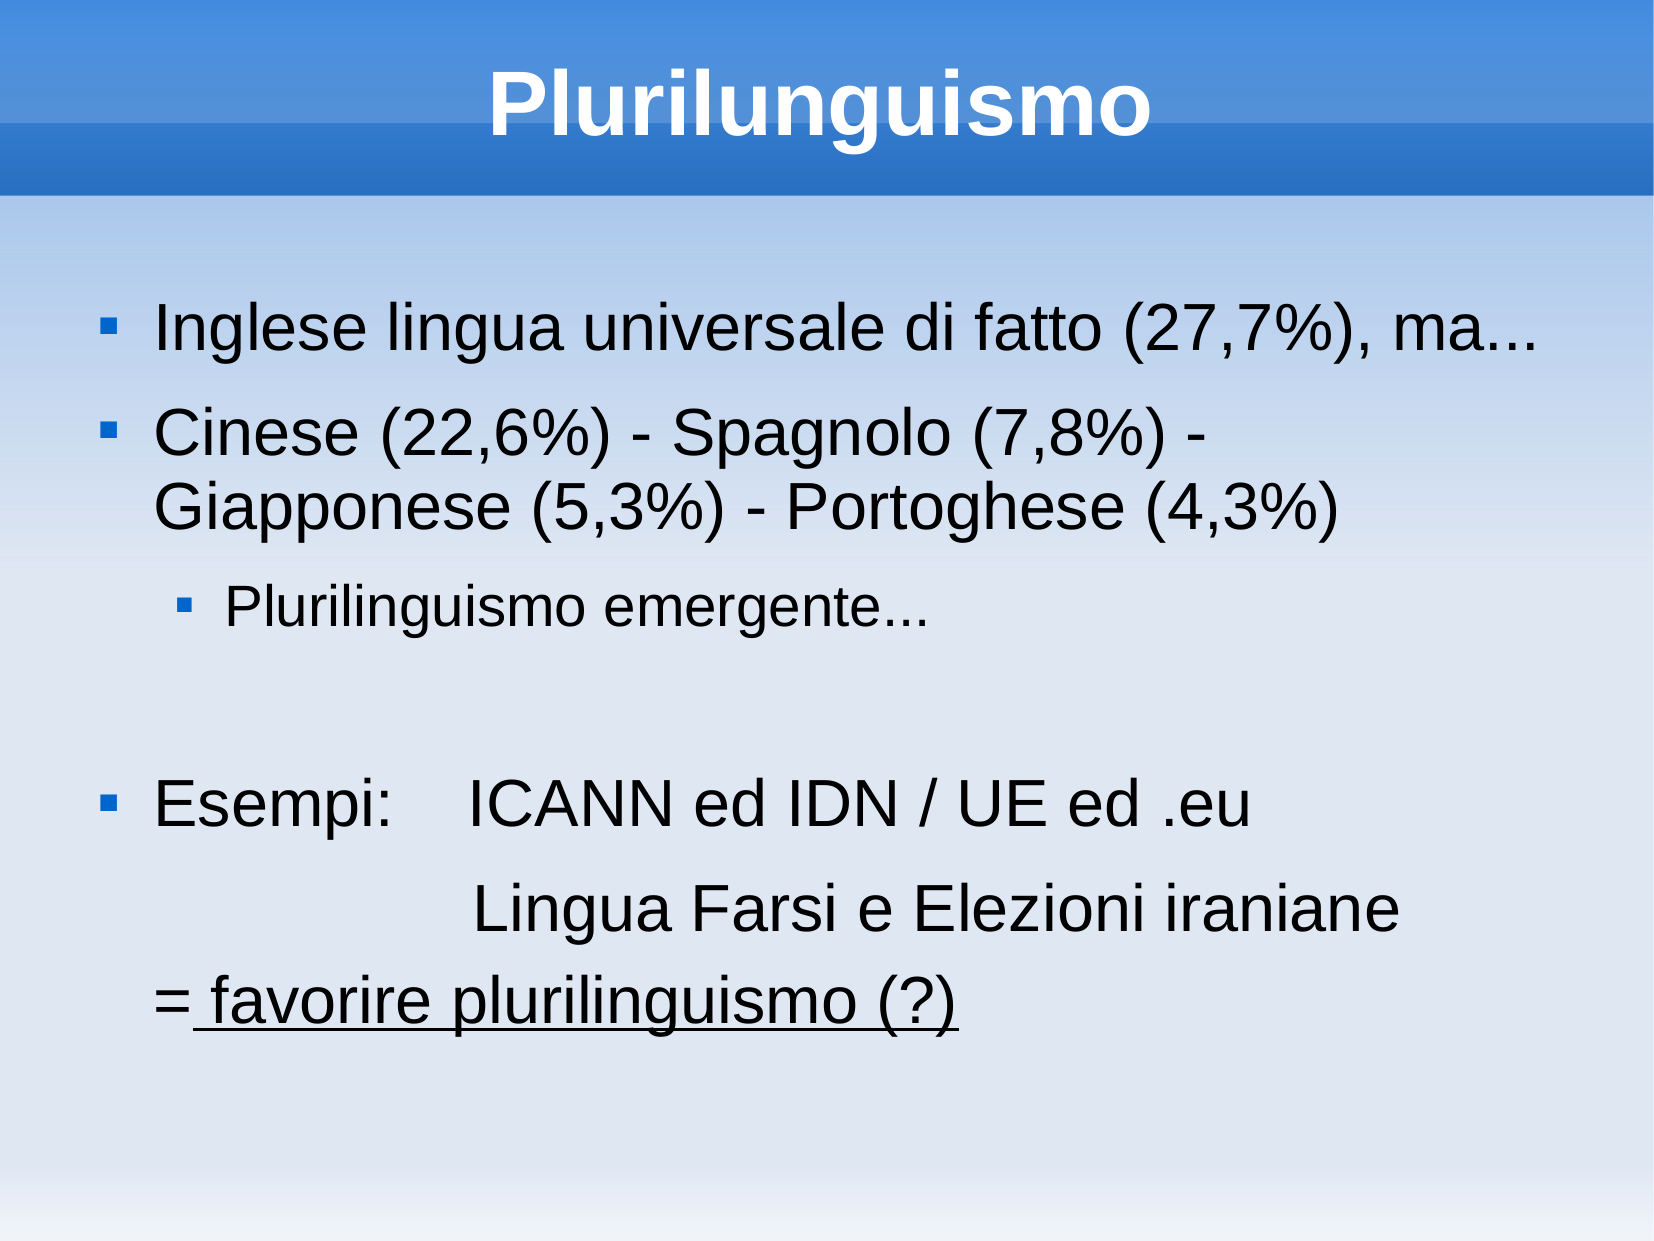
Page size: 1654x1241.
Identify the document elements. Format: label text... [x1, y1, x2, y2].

picture [0, 0, 1654, 1241]
list Inglese lingua universale di fatto (27,7%), ma... Cinese (22,6%) - Spagnolo (7,8%) - Giapponese (5,3%) - Portoghese (4,3%) Plurilinguismo emergente... Esempi: ICANN ed IDN / UE ed .eu Lingua Farsi e Elezioni iraniane = favorire plurilinguismo (?) [82, 290, 1571, 1143]
title Plurilunguismo [76, 7, 1565, 200]
